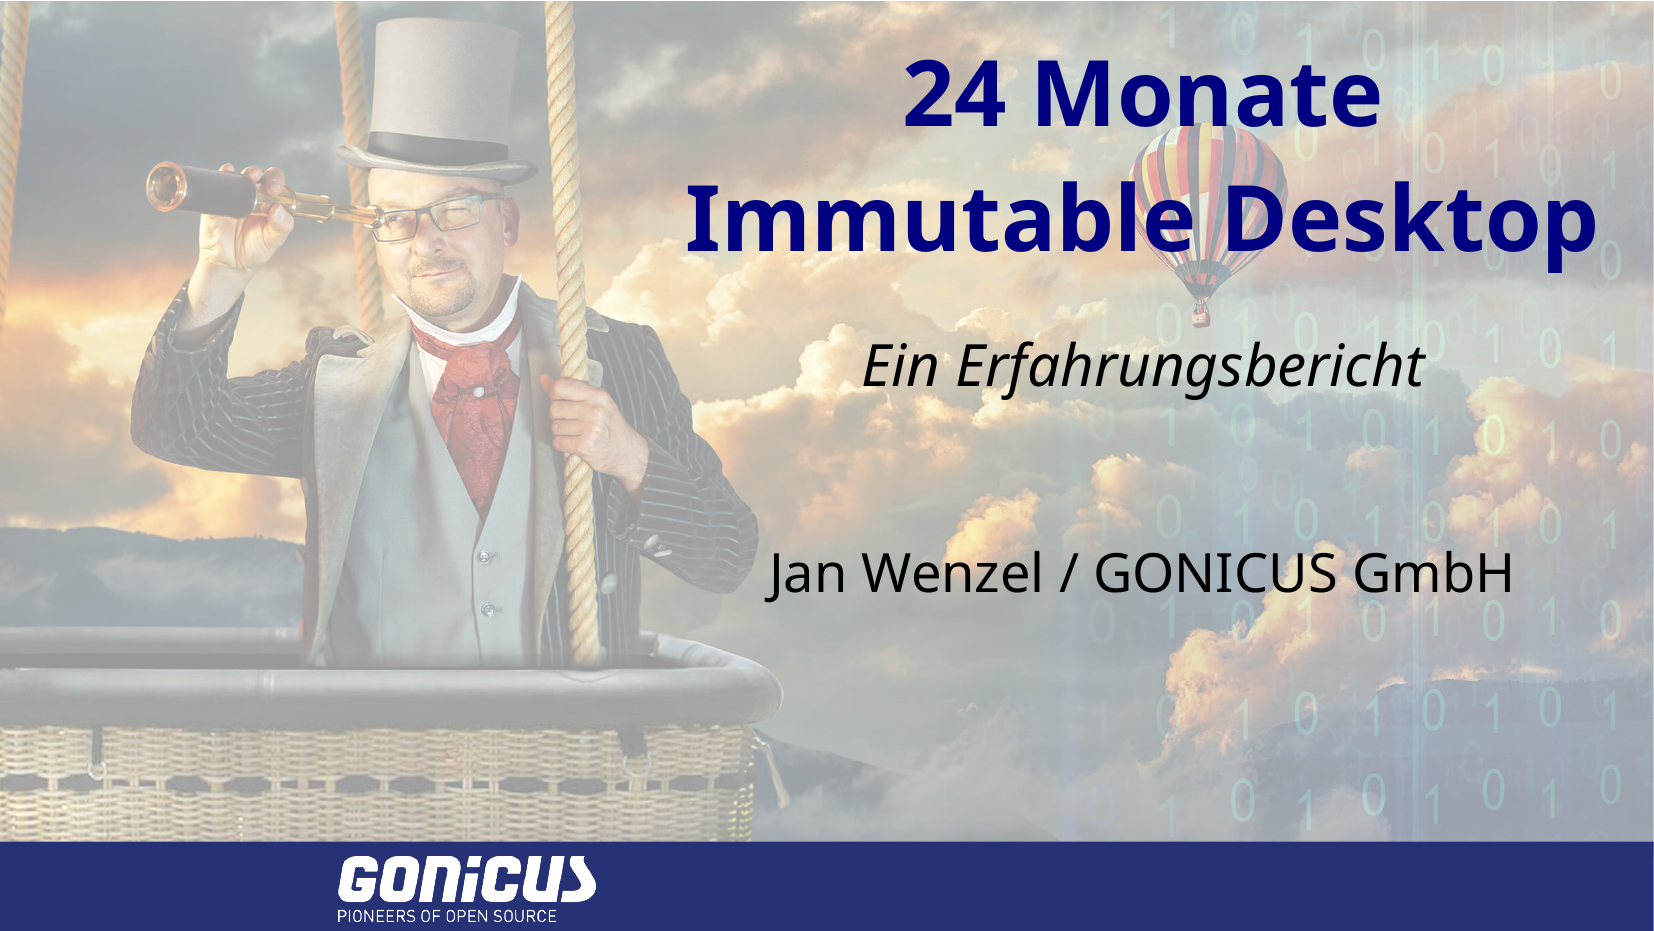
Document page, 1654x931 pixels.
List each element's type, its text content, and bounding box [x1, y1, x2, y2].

title 24 Monate Immutable Desktop [679, 27, 1607, 246]
subtitle Ein Erfahrungsbericht Jan Wenzel / GONICUS GmbH [679, 246, 1607, 687]
picture [338, 856, 596, 922]
